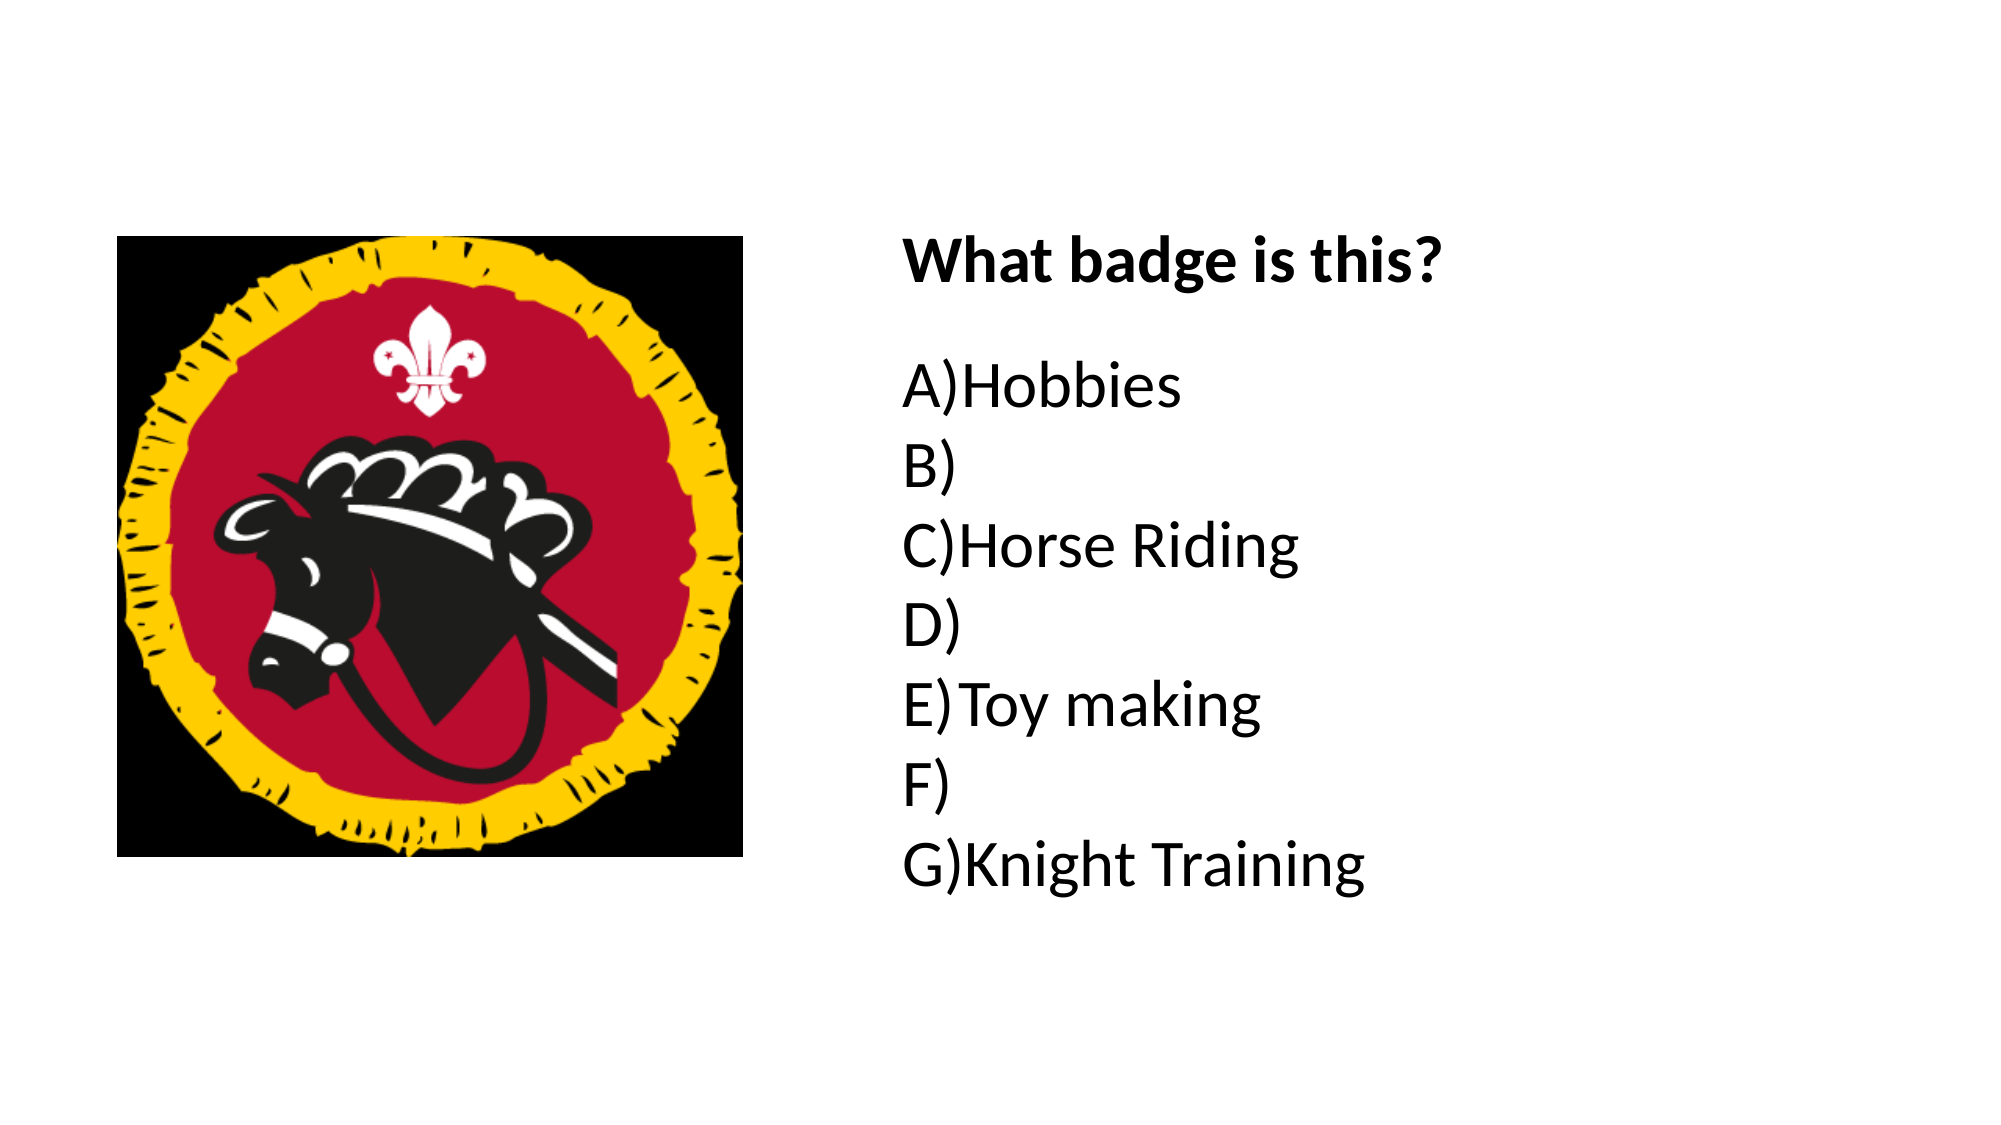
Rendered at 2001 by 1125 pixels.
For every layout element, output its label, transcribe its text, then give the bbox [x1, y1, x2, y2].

picture [117, 236, 743, 857]
text_box What badge is this? Hobbies Horse Riding Toy making Knight Training [887, 207, 1862, 915]
